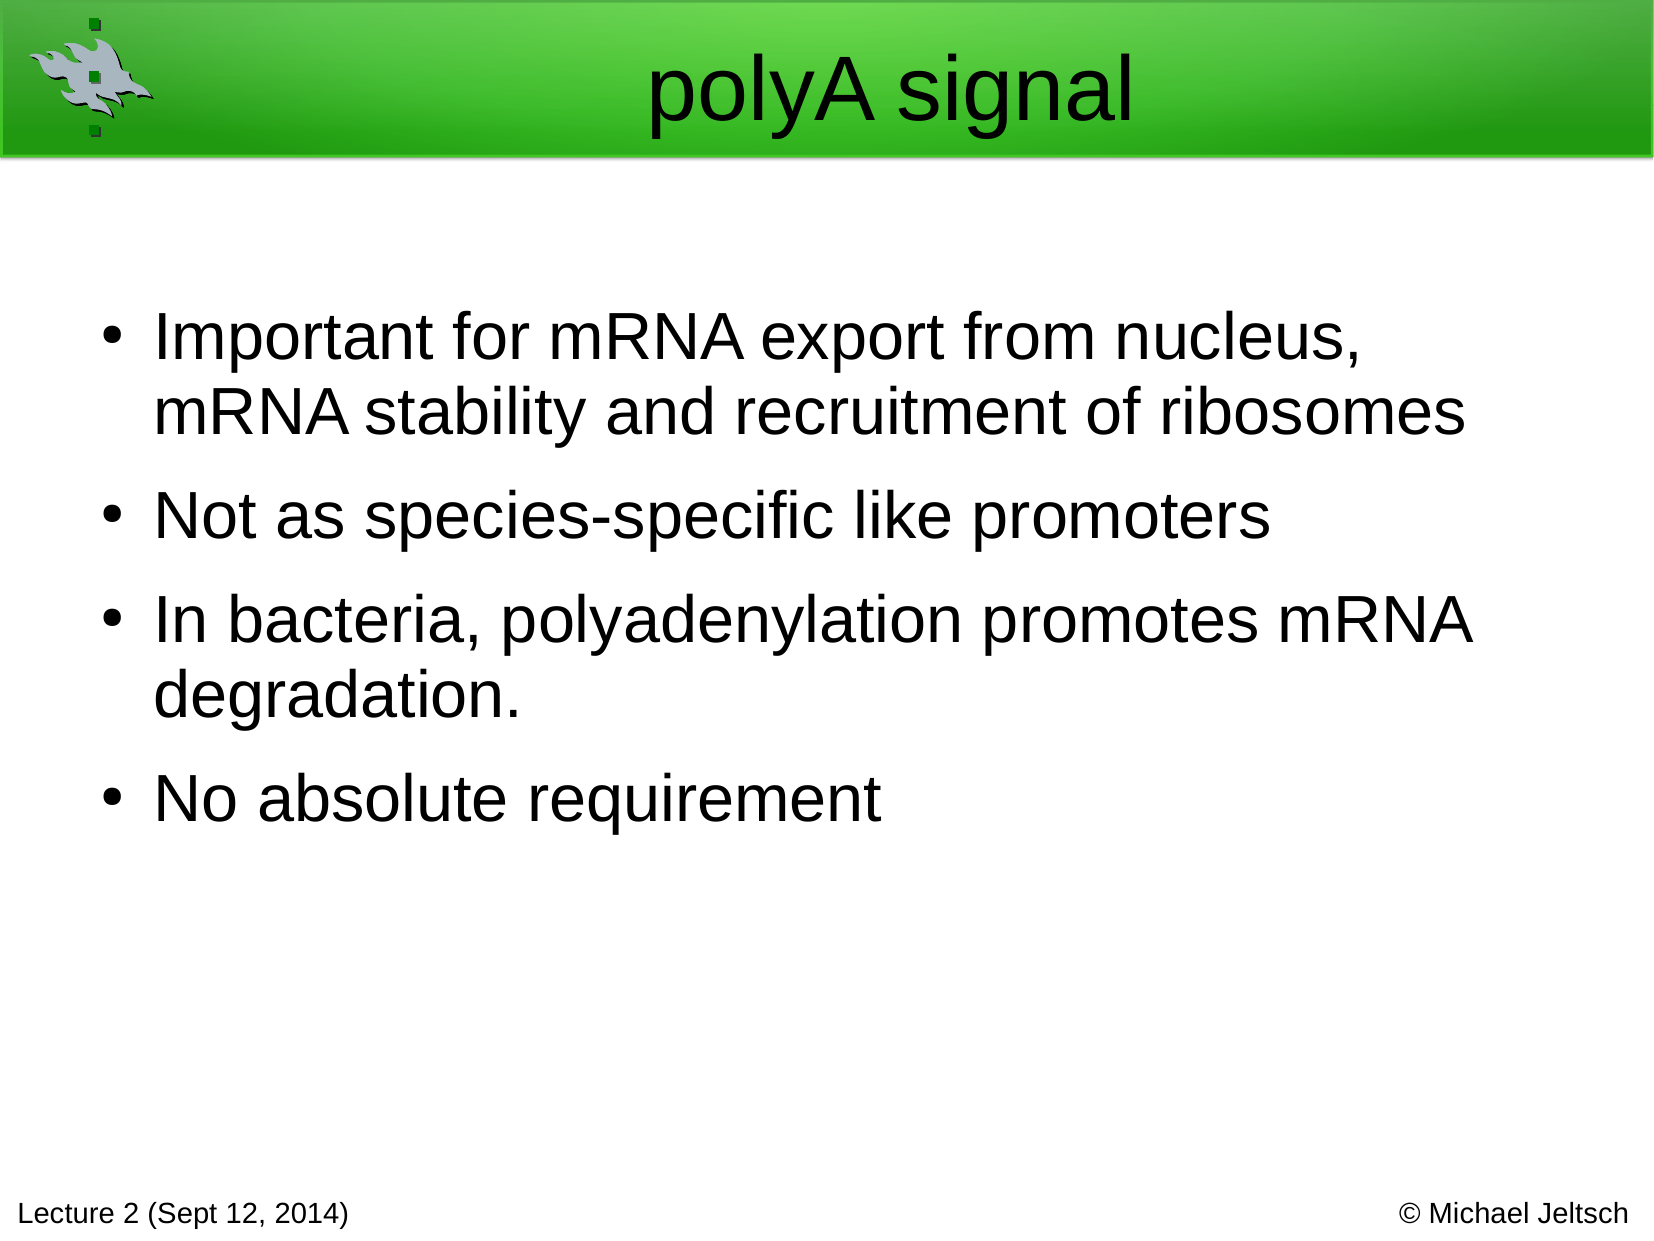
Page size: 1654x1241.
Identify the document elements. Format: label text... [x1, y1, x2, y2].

list Important for mRNA export from nucleus, mRNA stability and recruitment of ribosomes Not as species-specific like promoters In bacteria, polyadenylation promotes mRNA degradation. No absolute requirement [82, 299, 1571, 1019]
title polyA signal [212, 17, 1571, 160]
